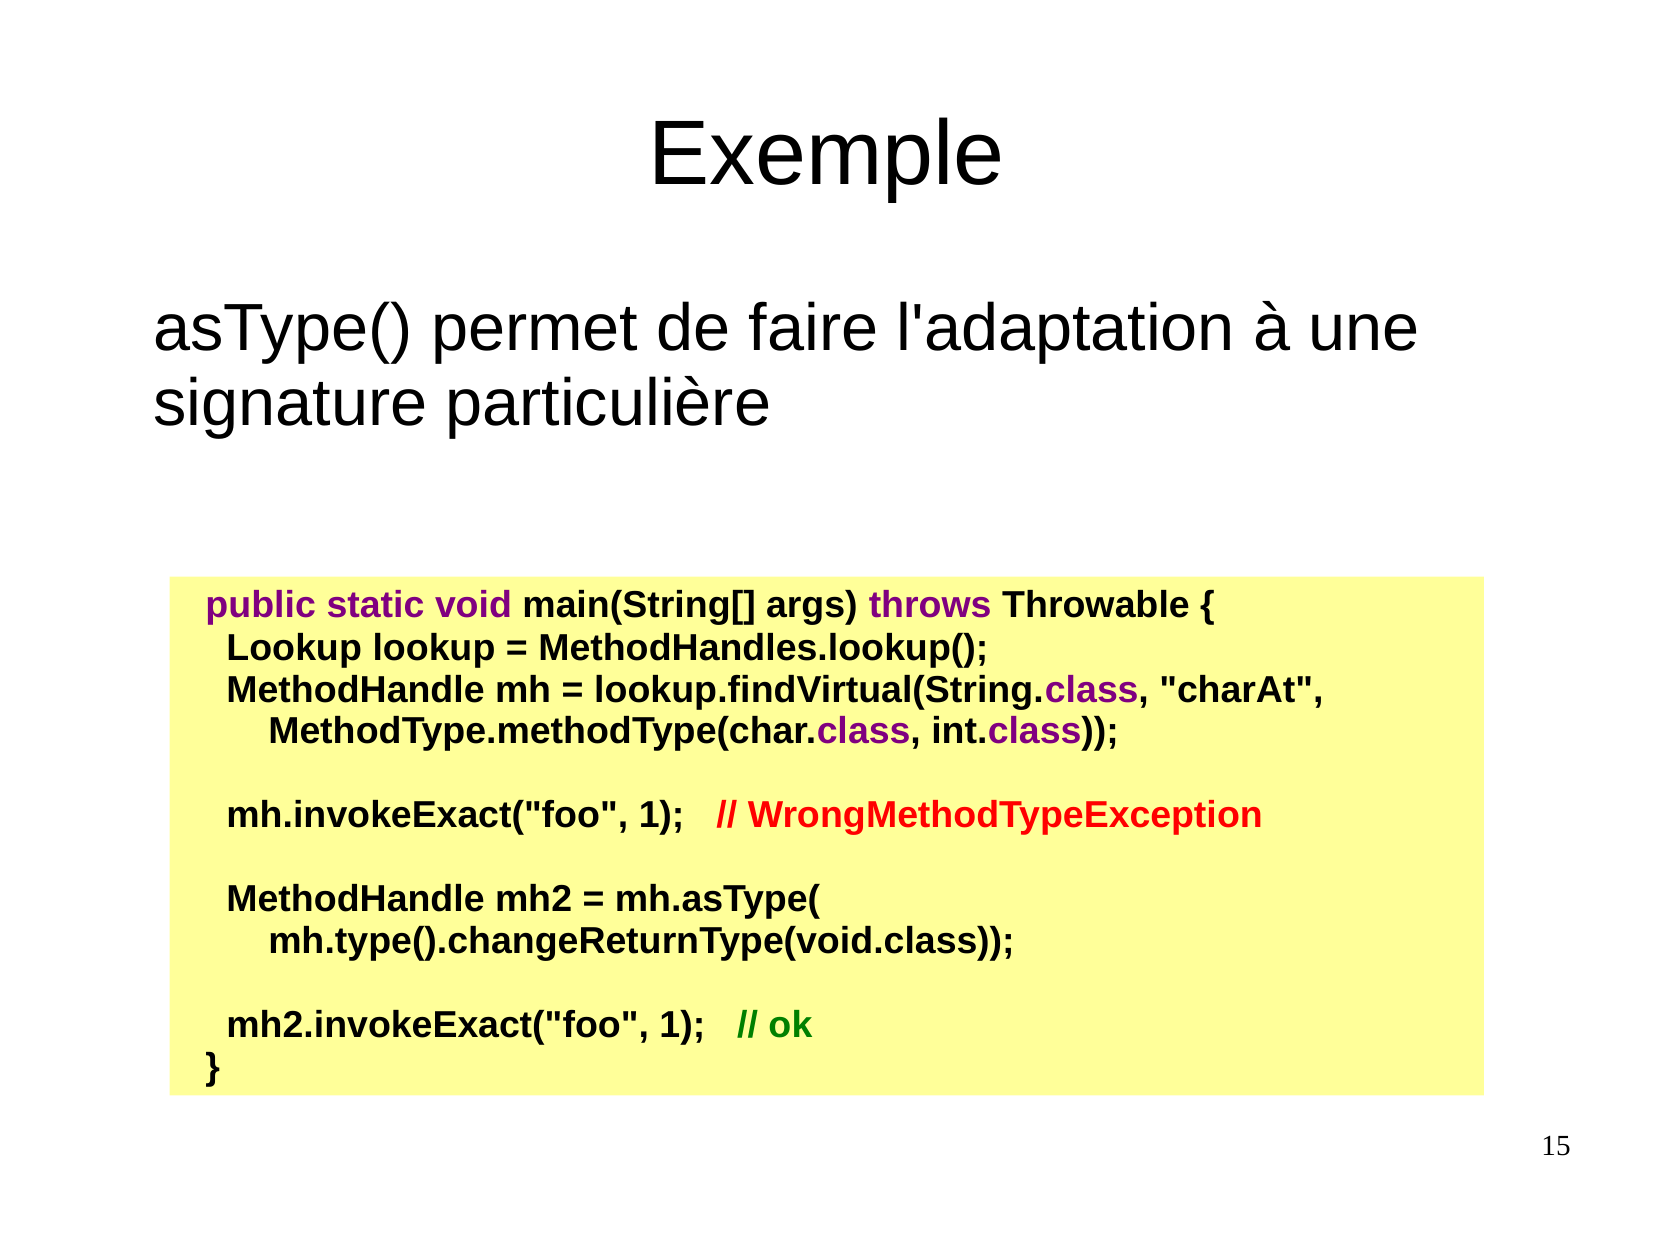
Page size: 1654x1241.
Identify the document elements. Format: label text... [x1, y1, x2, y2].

text_box public static void main(String[] args) throws Throwable { Lookup lookup = MethodHandles.lookup(); MethodHandle mh = lookup.findVirtual(String.class, "charAt", MethodType.methodType(char.class, int.class)); mh.invokeExact("foo", 1); // WrongMethodTypeException MethodHandle mh2 = mh.asType( mh.type().changeReturnType(void.class)); mh2.invokeExact("foo", 1); // ok } [169, 576, 1484, 1096]
title Exemple [82, 49, 1571, 257]
list asType() permet de faire l'adaptation à une signature particulière [82, 290, 1571, 526]
